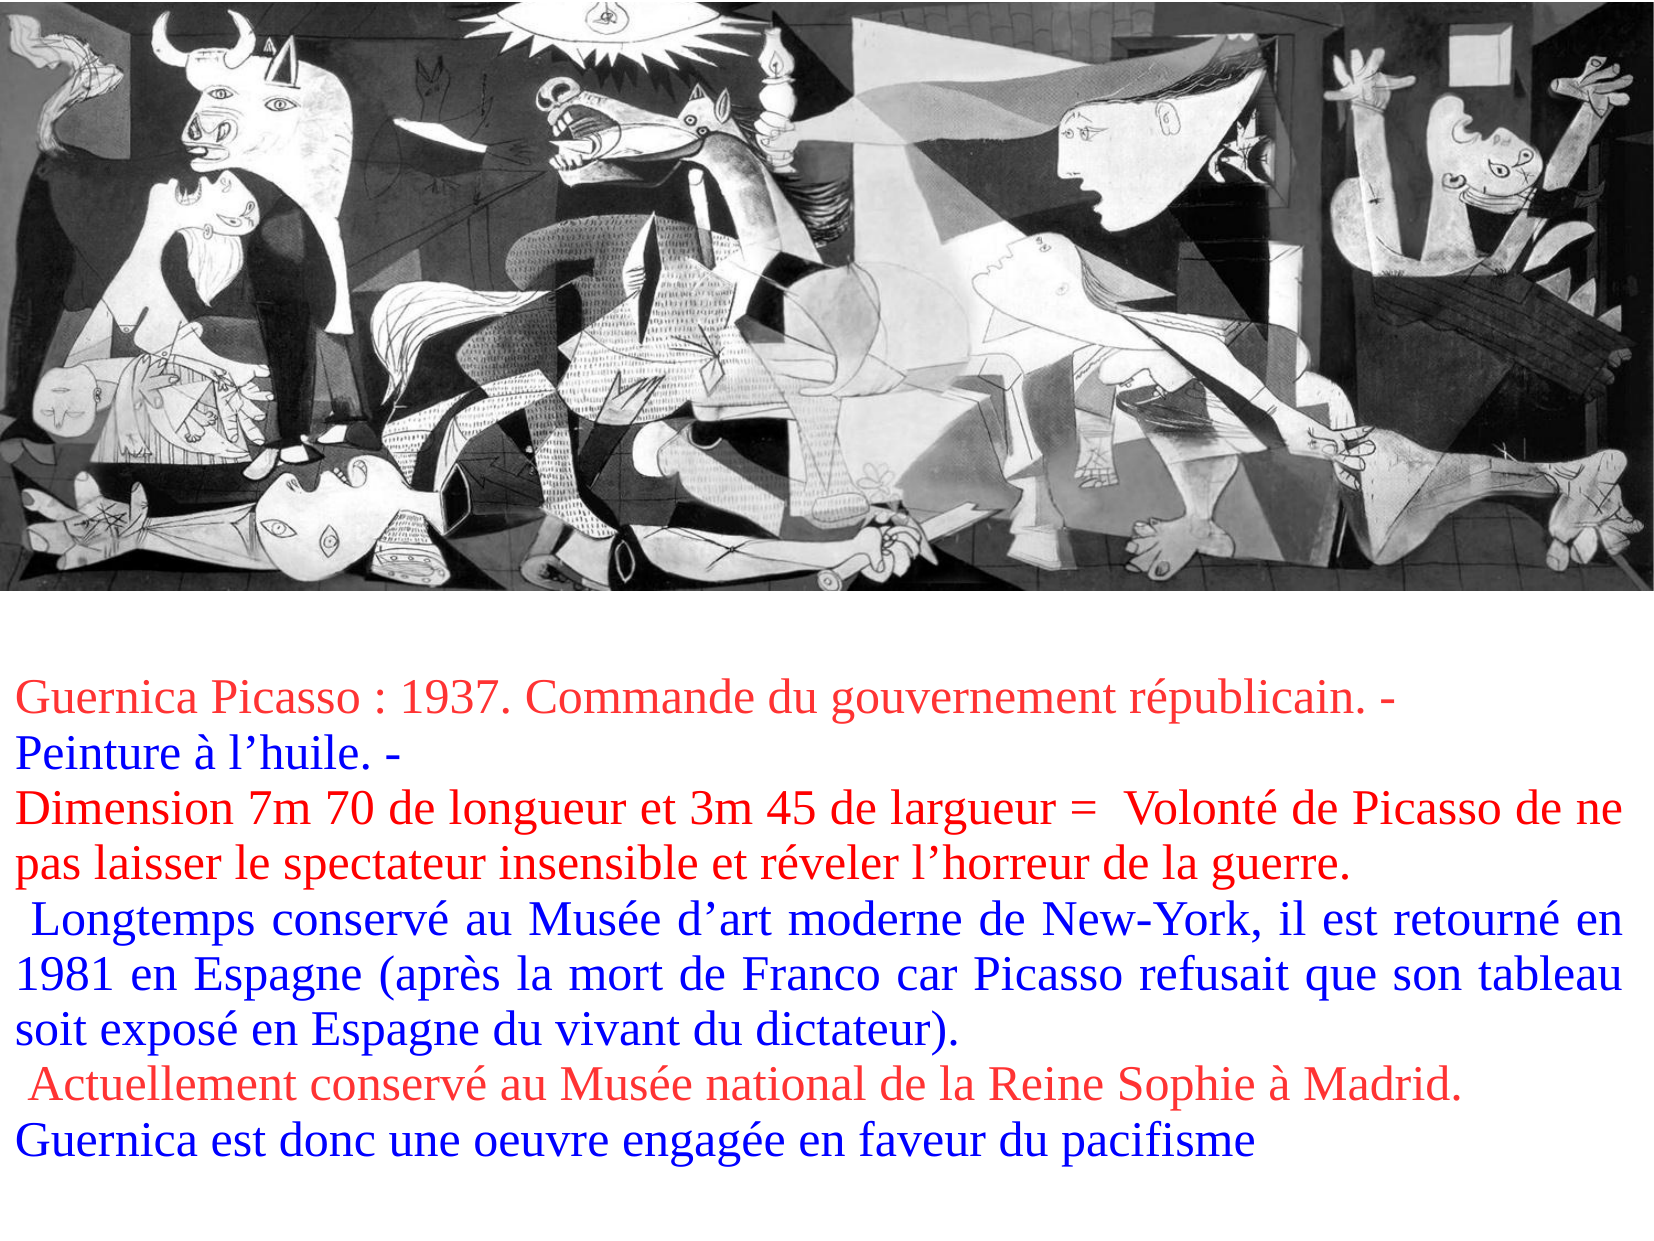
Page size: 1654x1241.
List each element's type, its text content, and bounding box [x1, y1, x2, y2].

picture [0, 2, 1654, 591]
text_box Guernica Picasso : 1937. Commande du gouvernement républicain. - Peinture à l’huile. - Dimension 7m 70 de longueur et 3m 45 de largueur = Volonté de Picasso de ne pas laisser le spectateur insensible et réveler l’horreur de la guerre. Longtemps conservé au Musée d’art moderne de New-York, il est retourné en 1981 en Espagne (après la mort de Franco car Picasso refusait que son tableau soit exposé en Espagne du vivant du dictateur). Actuellement conservé au Musée national de la Reine Sophie à Madrid. Guernica est donc une oeuvre engagée en faveur du pacifisme [0, 620, 1654, 1241]
